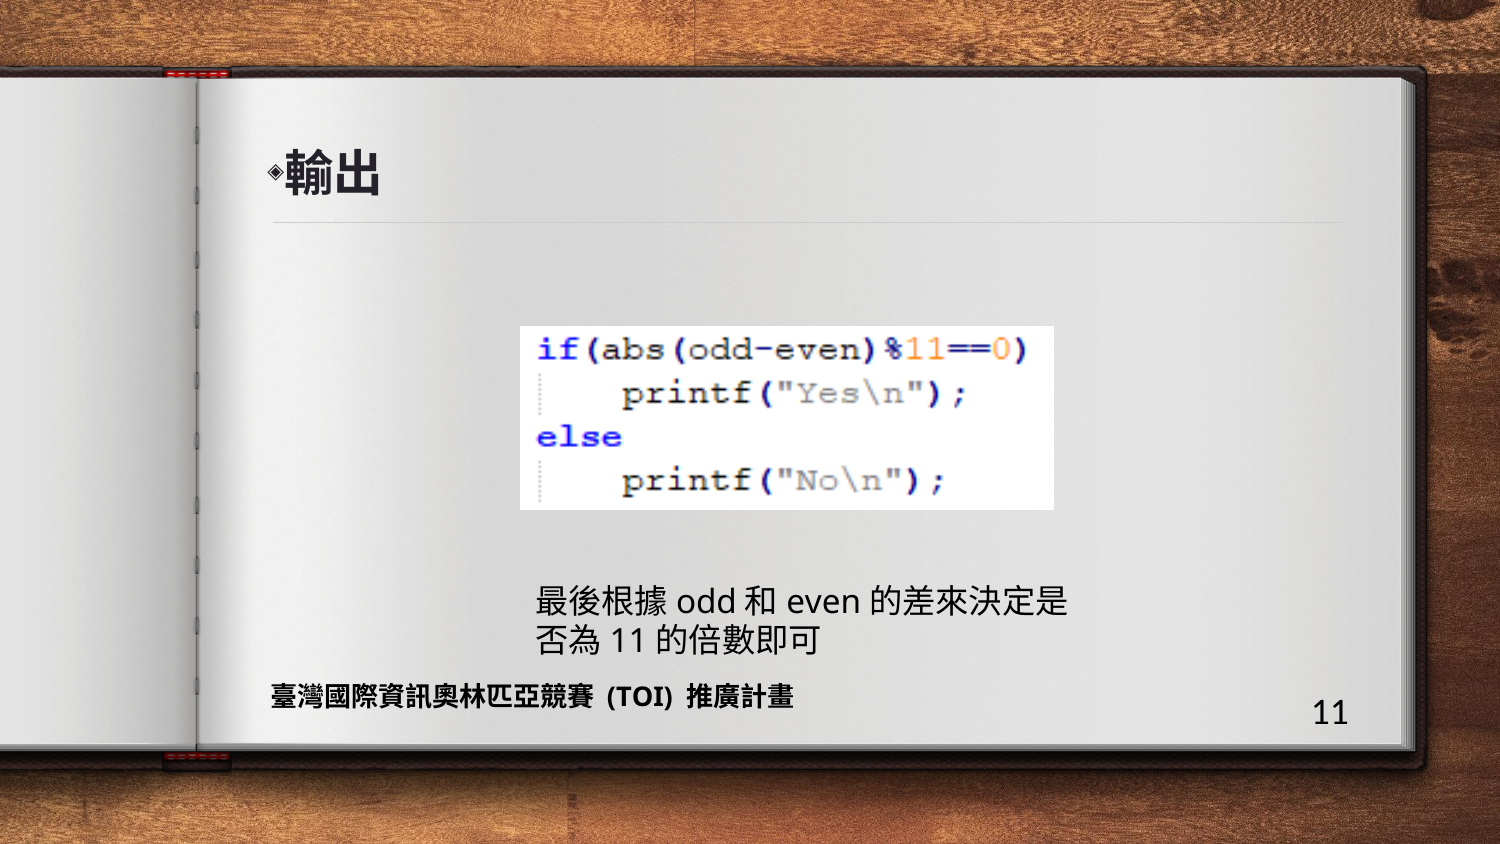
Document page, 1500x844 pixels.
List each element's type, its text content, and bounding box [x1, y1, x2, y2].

text_box [1295, 672, 1386, 737]
list 輸出 [252, 126, 1194, 216]
text_box 最後根據odd和even的差來決定是否為11的倍數即可 [520, 572, 1104, 669]
picture [520, 326, 1054, 510]
